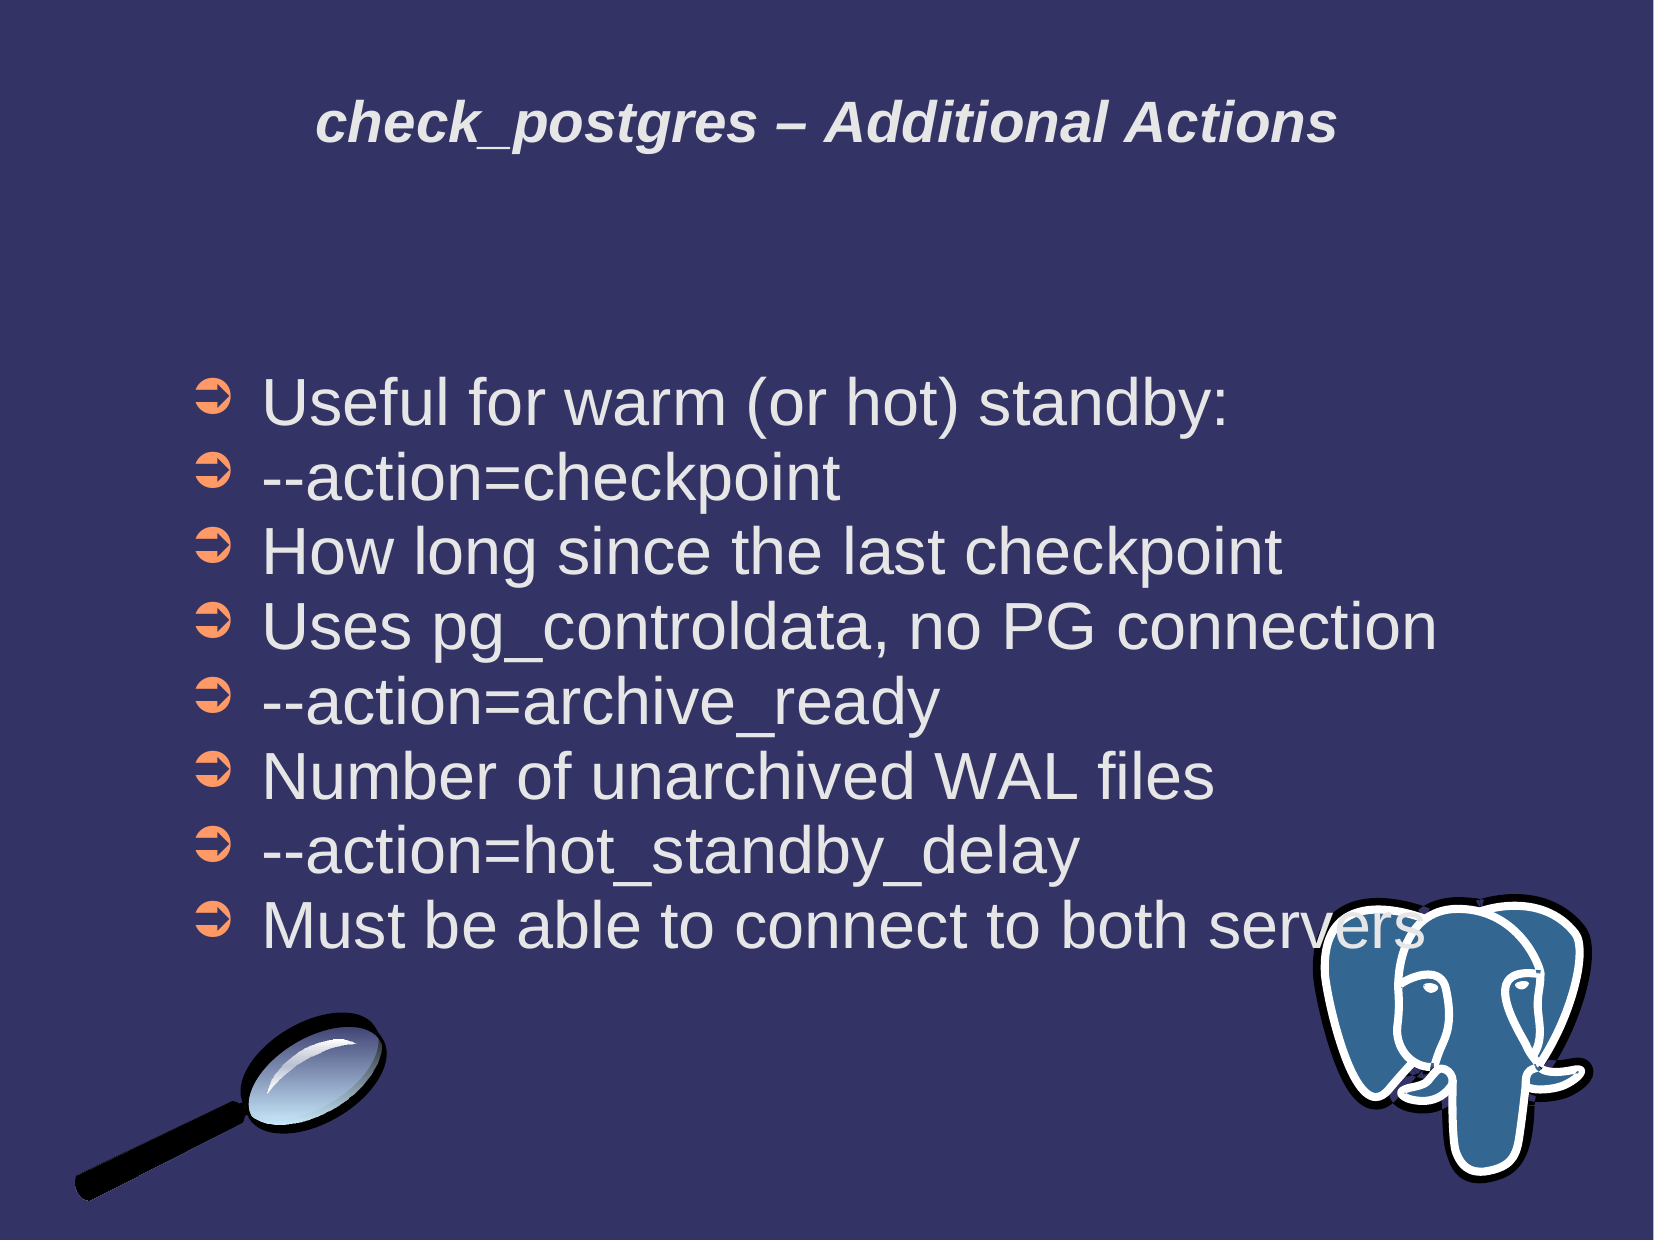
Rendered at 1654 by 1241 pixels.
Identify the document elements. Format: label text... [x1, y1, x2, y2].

title check_postgres – Additional Actions [121, 19, 1534, 227]
list Useful for warm (or hot) standby: --action=checkpoint How long since the last checkpoint Uses pg_controldata, no PG connection --action=archive_ready Number of unarchived WAL files --action=hot_standby_delay Must be able to connect to both servers [178, 364, 1570, 1184]
